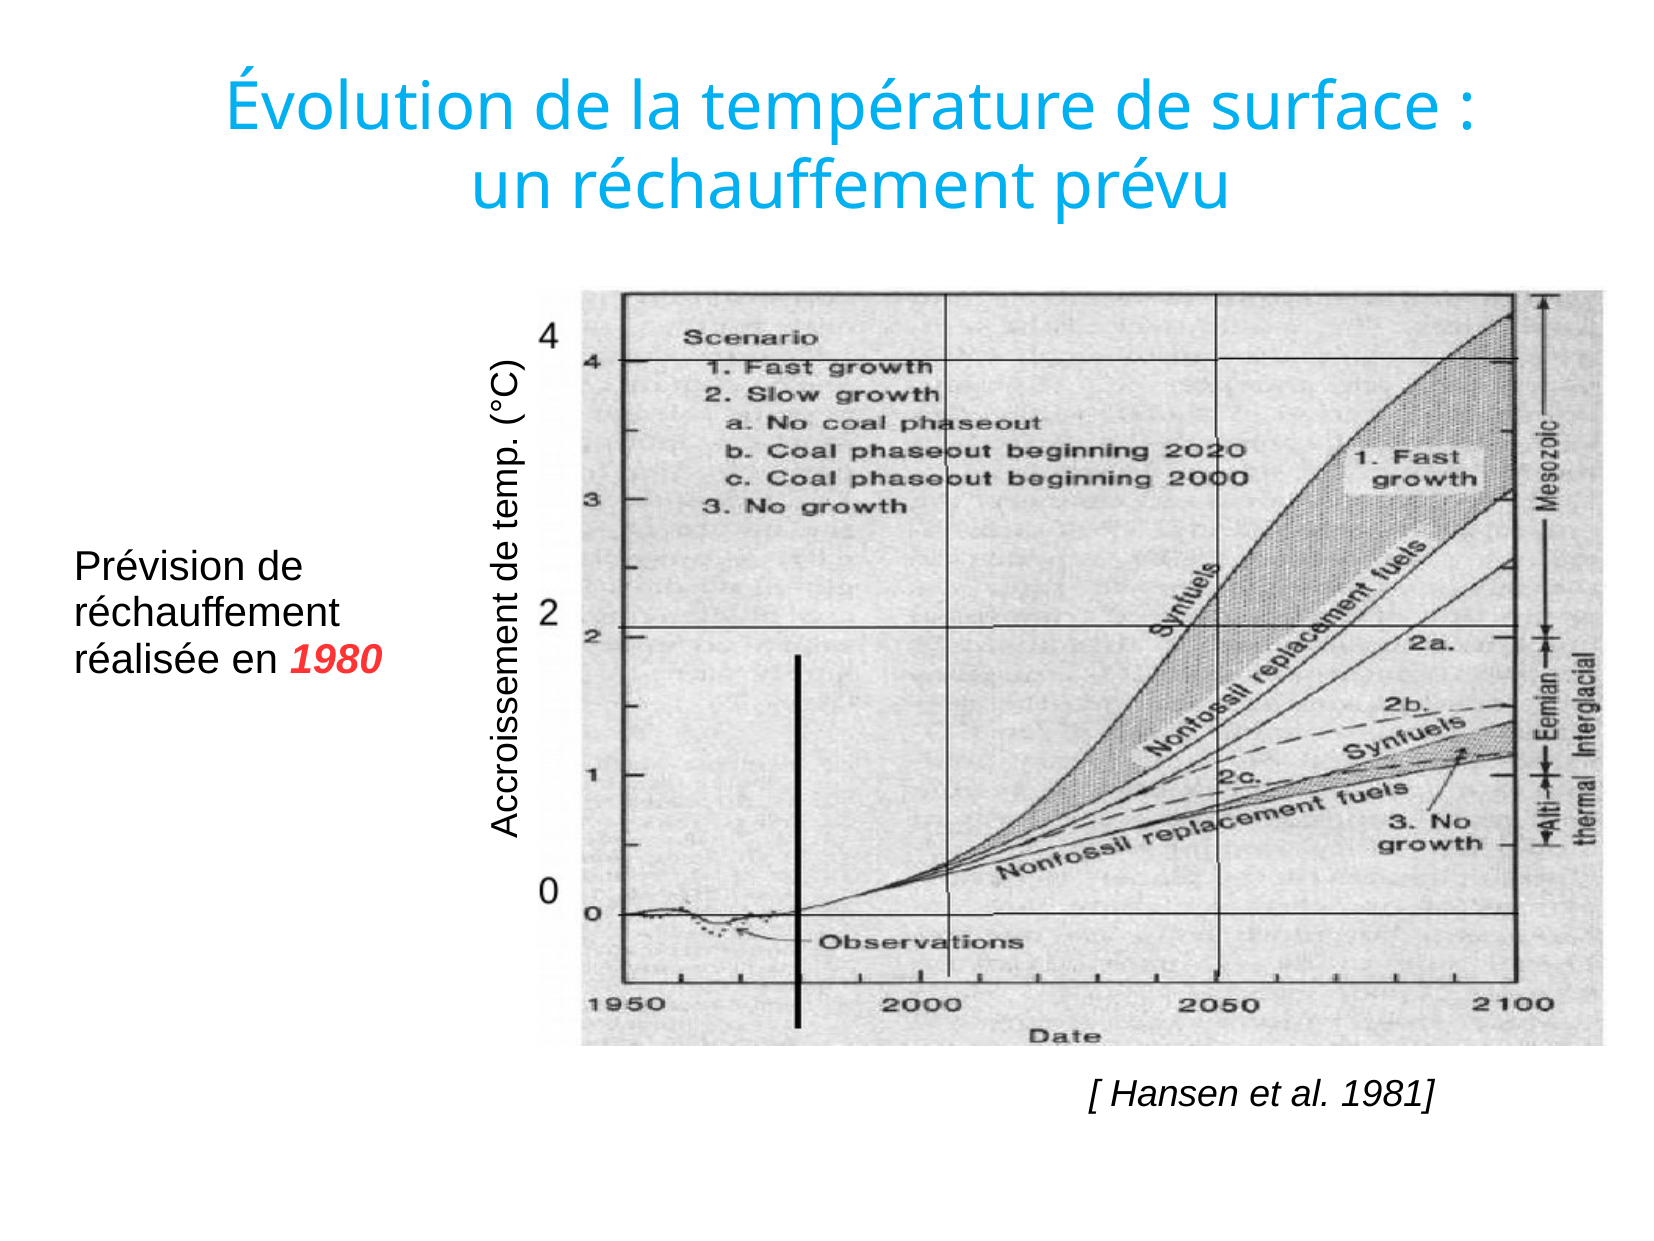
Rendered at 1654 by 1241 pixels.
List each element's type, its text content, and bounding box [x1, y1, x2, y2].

text_box Accroissement de temp. (°C) [475, 304, 533, 894]
text_box Évolution de la température de surface : un réchauffement prévu [91, 50, 1612, 240]
text_box [ Hansen et al. 1981] [1074, 1064, 1598, 1129]
picture [537, 286, 1608, 1046]
text_box Prévision de réchauffement réalisée en 1980 [58, 535, 401, 690]
